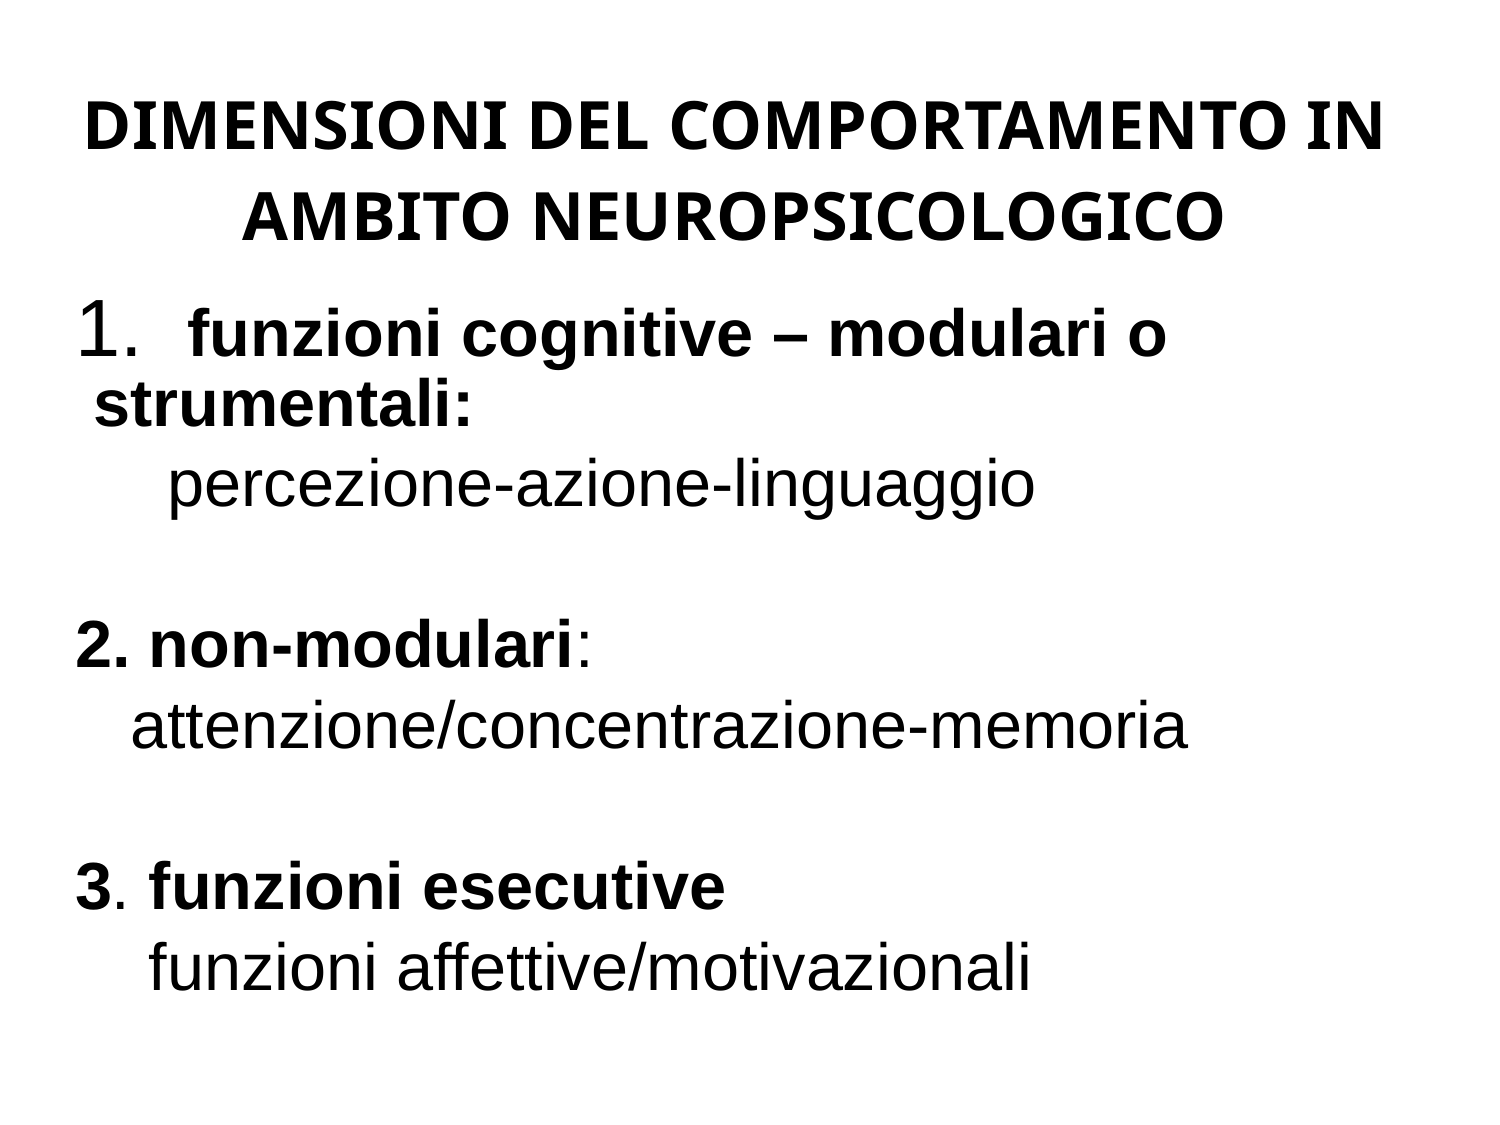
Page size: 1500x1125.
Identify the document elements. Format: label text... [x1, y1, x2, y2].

text_box 1. funzioni cognitive – modulari o strumentali: percezione-azione-linguaggio 2. non-modulari: attenzione/concentrazione-memoria 3. funzioni esecutive funzioni affettive/motivazionali [60, 283, 1477, 1021]
text_box DIMENSIONI DEL COMPORTAMENTO IN AMBITO NEUROPSICOLOGICO [47, 70, 1424, 247]
